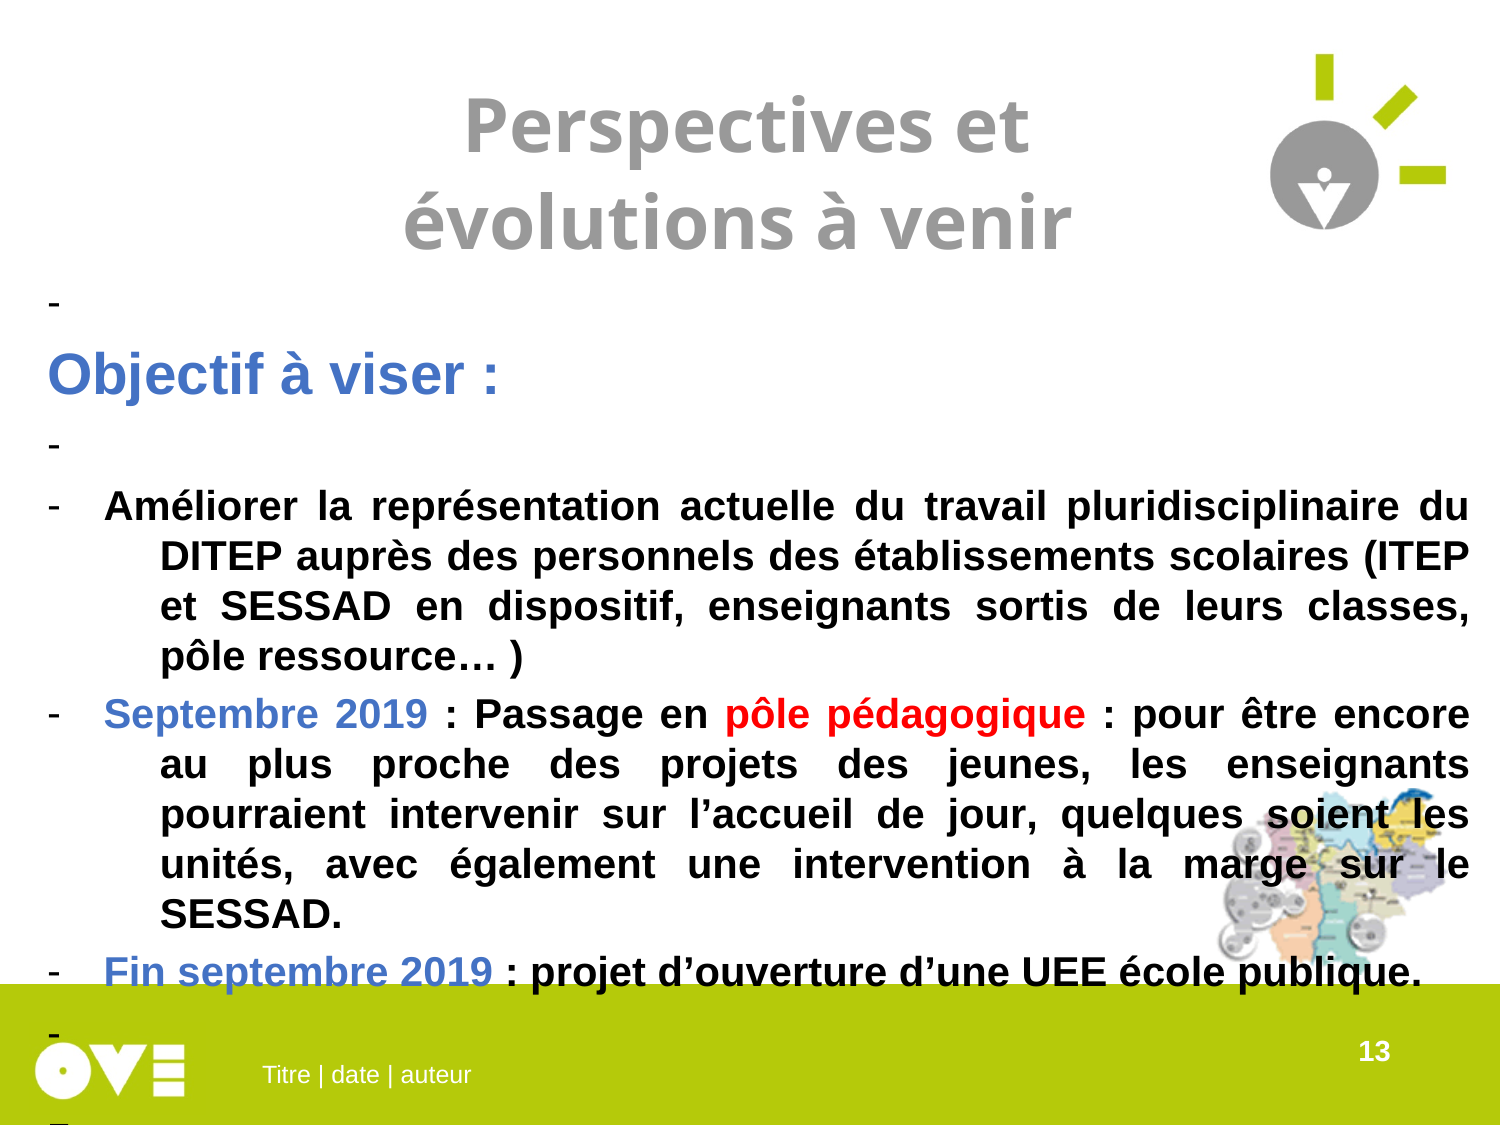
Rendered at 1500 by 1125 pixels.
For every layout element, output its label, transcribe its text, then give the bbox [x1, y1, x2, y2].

text_box Objectif à viser : Améliorer la représentation actuelle du travail pluridisciplinaire du DITEP auprès des personnels des établissements scolaires (ITEP et SESSAD en dispositif, enseignants sortis de leurs classes, pôle ressource… ) Septembre 2019 : Passage en pôle pédagogique : pour être encore au plus proche des projets des jeunes, les enseignants pourraient intervenir sur l’accueil de jour, quelques soient les unités, avec également une intervention à la marge sur le SESSAD. Fin septembre 2019 : projet d’ouverture d’une UEE école publique. [32, 263, 1486, 1125]
text_box Perspectives et évolutions à venir [14, 69, 1462, 276]
